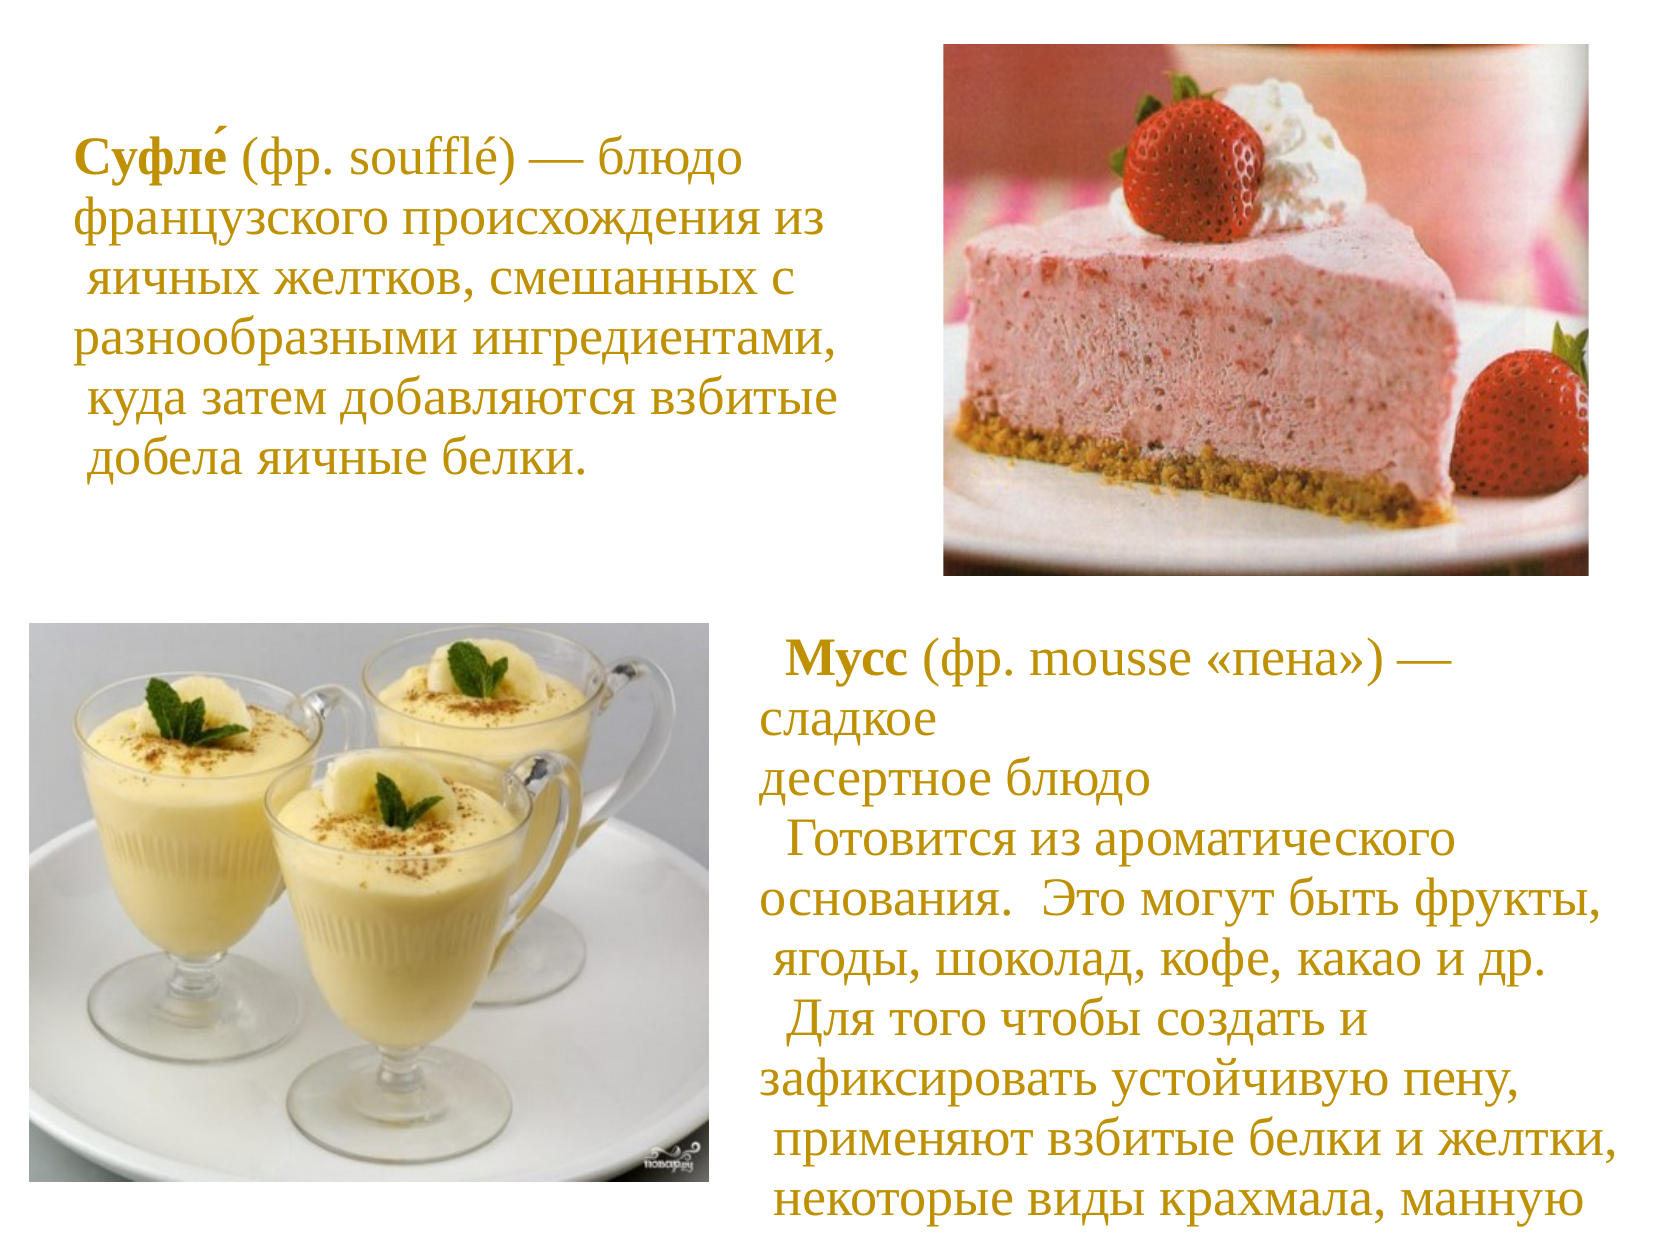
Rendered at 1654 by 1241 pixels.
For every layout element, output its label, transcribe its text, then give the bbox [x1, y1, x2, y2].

picture [29, 623, 709, 1182]
picture [943, 44, 1589, 576]
text_box Мусс (фр. mousse «пена») — сладкое десертное блюдо Готовится из ароматического основания. Это могут быть фрукты, ягоды, шоколад, кофе, какао и др. Для того чтобы создать и зафиксировать устойчивую пену, применяют взбитые белки и желтки, некоторые виды крахмала, манную крупу и желатин. [745, 620, 1654, 1241]
text_box Суфле́ (фр. soufflé) — блюдо французского происхождения из яичных желтков, смешанных с разнообразными ингредиентами, куда затем добавляются взбитые добела яичные белки. [59, 119, 857, 501]
